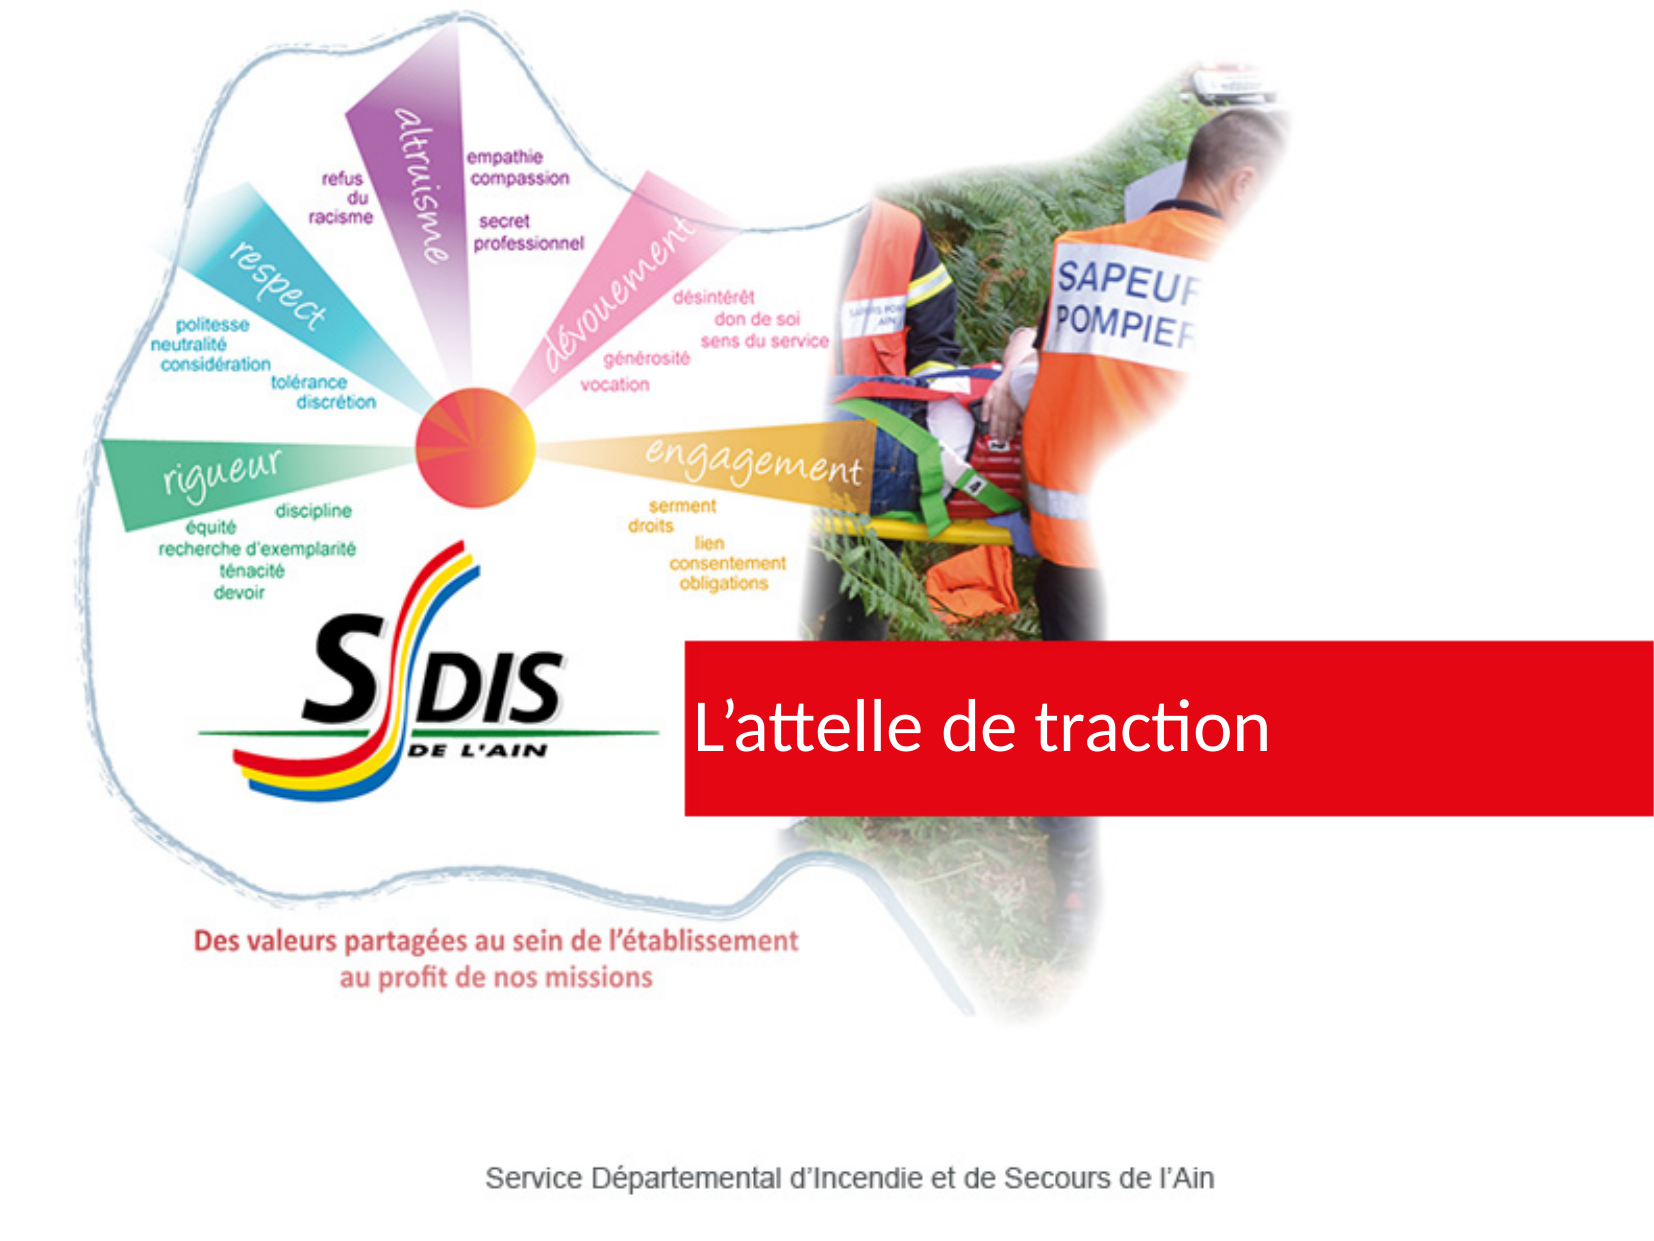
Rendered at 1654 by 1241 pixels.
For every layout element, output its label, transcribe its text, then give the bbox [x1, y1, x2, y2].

picture [0, 0, 1654, 1241]
subtitle L’attelle de traction [693, 619, 1615, 825]
